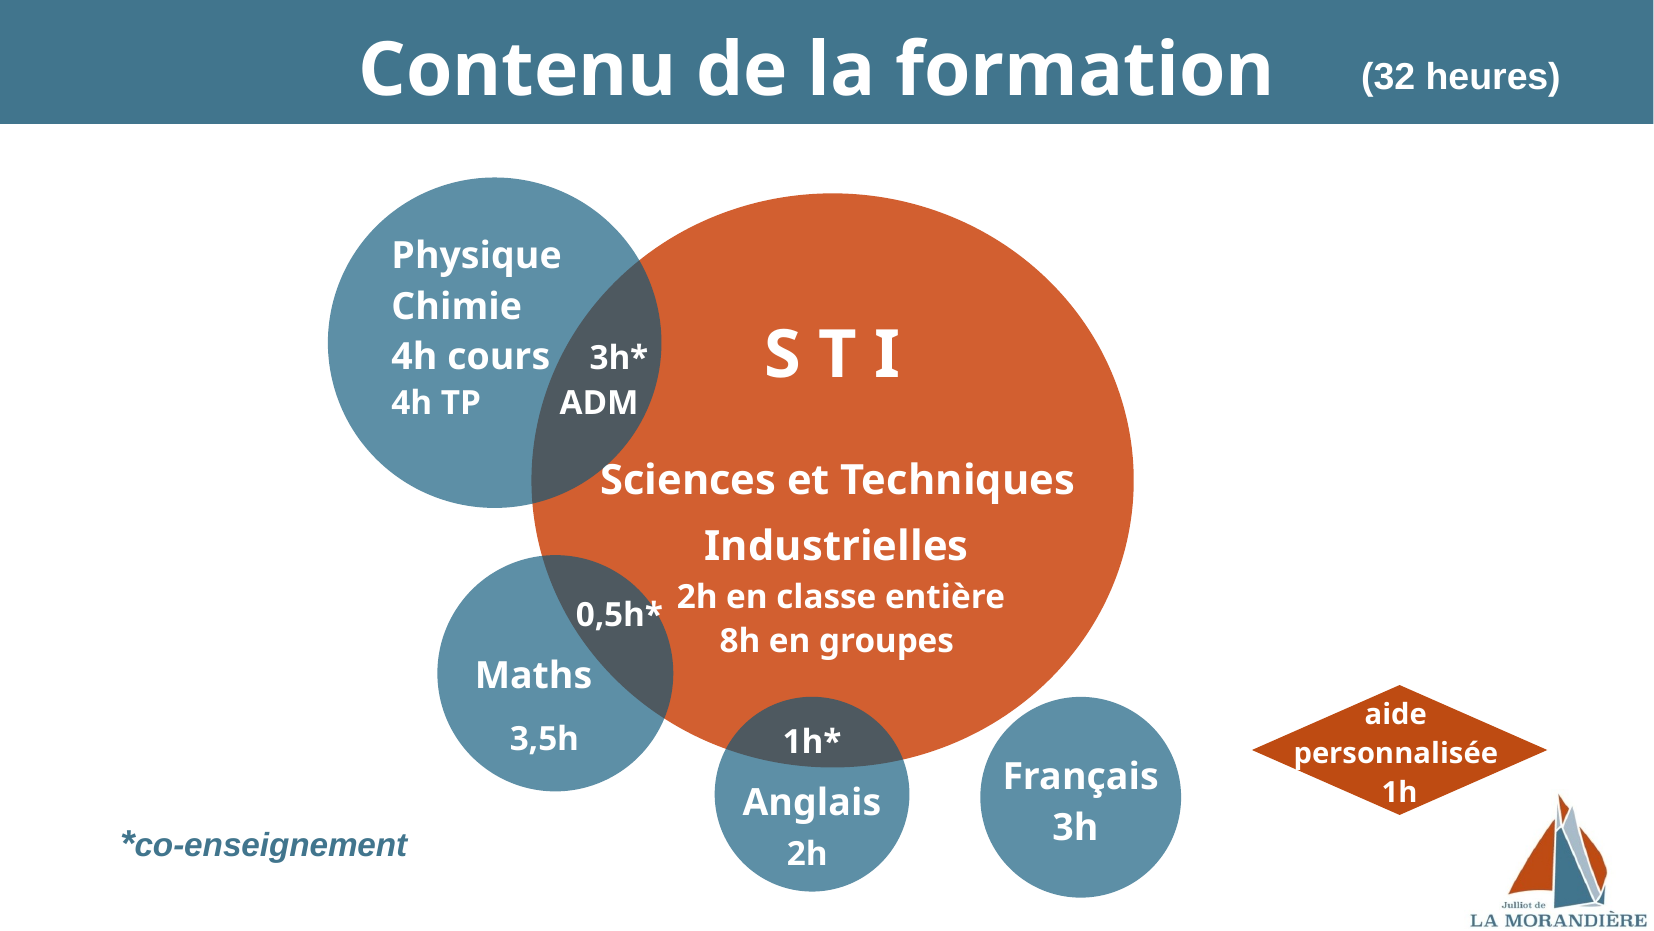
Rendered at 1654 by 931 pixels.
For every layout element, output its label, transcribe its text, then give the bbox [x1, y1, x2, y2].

text_box (32 heures) [1346, 45, 1654, 172]
text_box Physique Chimie 4h cours 3h* 4h TP ADM [327, 177, 662, 508]
title Contenu de la formation [0, 0, 1654, 124]
text_box Français 3h [980, 696, 1182, 898]
text_box 0,5h* Maths 3,5h [437, 555, 674, 792]
text_box aide personnalisée 1h [1251, 685, 1548, 815]
text_box 1h* Anglais 2h [714, 696, 910, 892]
text_box S T I Sciences et Techniques Industrielles 2h en classe entière 8h en groupes [532, 193, 1134, 760]
picture [1464, 789, 1650, 930]
text_box *co-enseignement [73, 767, 449, 867]
